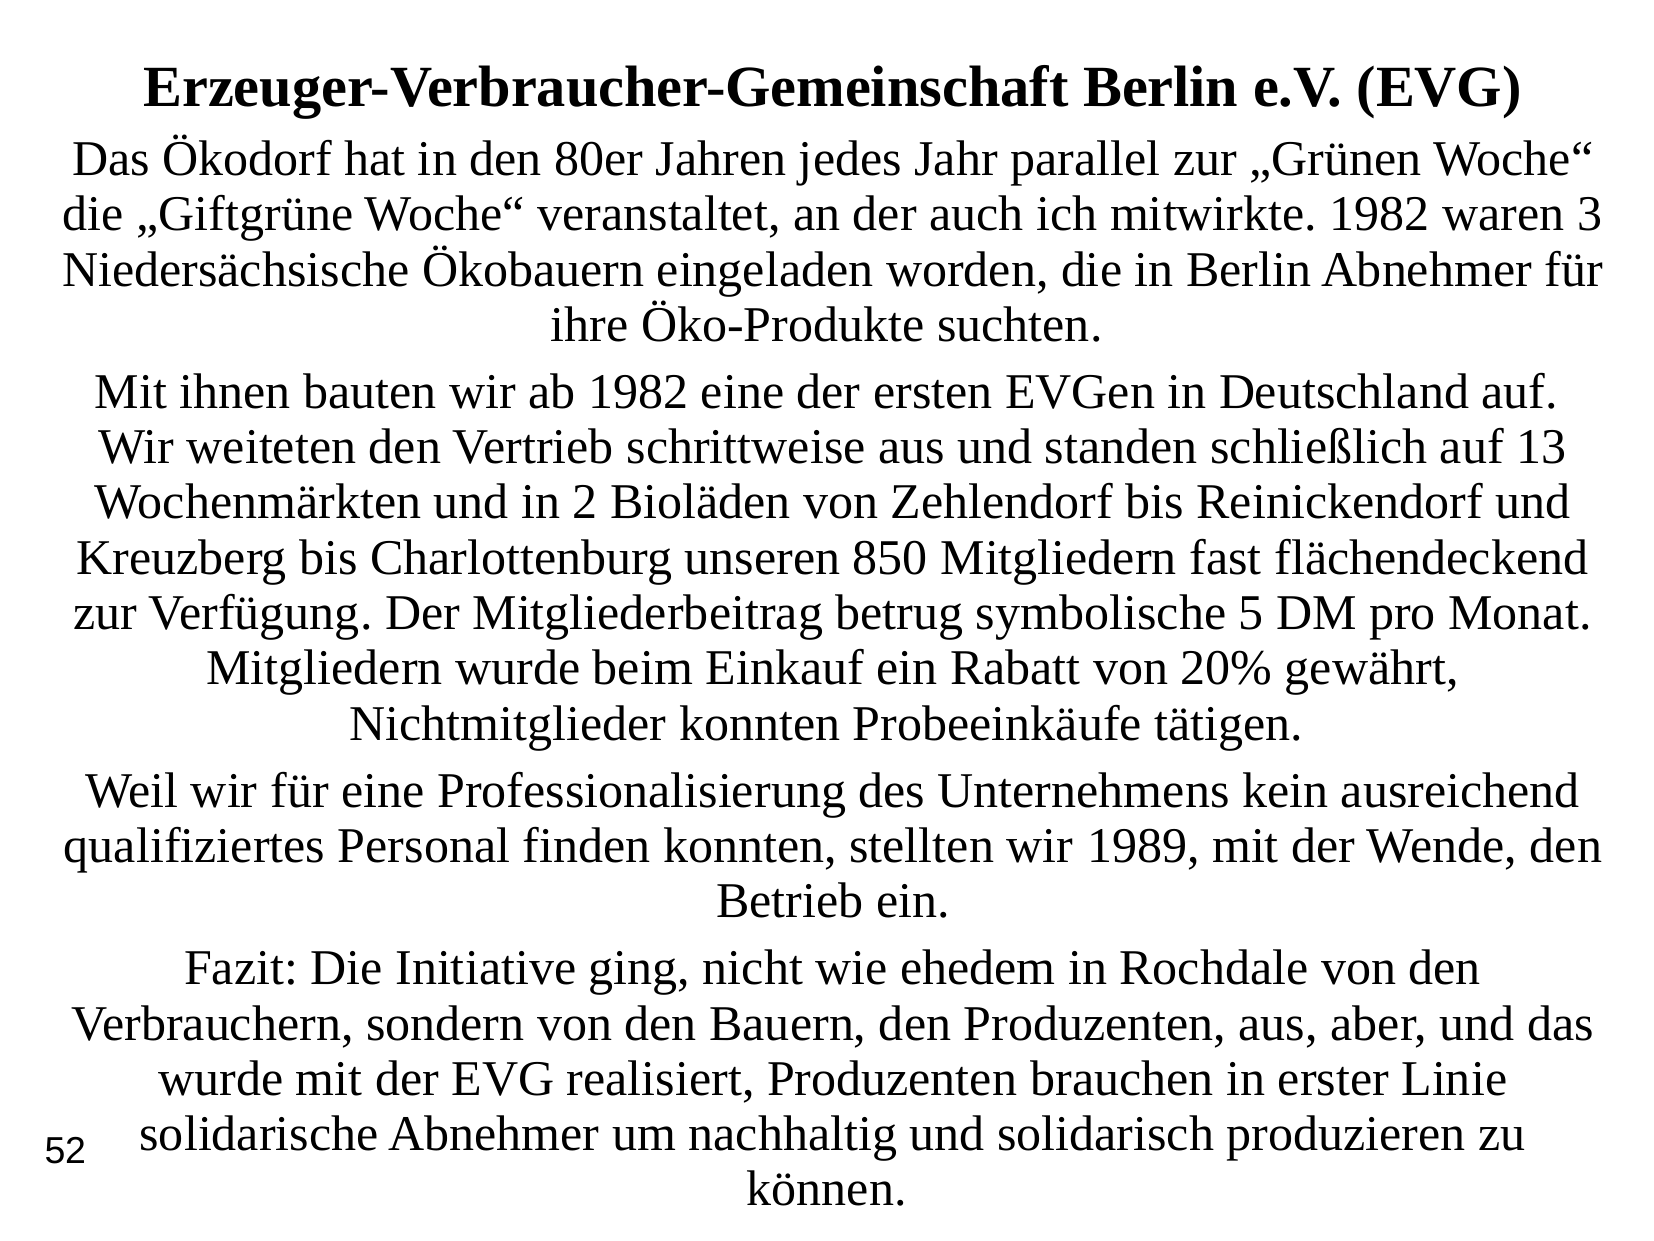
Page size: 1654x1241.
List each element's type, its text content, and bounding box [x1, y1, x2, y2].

text_box <Nummer> [29, 1122, 247, 1193]
text_box Erzeuger-Verbraucher-Gemeinschaft Berlin e.V. (EVG) Das Ökodorf hat in den 80er Jahren jedes Jahr parallel zur „Grünen Woche“ die „Giftgrüne Woche“ veranstaltet, an der auch ich mitwirkte. 1982 waren 3 Niedersächsische Ökobauern eingeladen worden, die in Berlin Abnehmer für ihre Öko-Produkte suchten. Mit ihnen bauten wir ab 1982 eine der ersten EVGen in Deutschland auf. Wir weiteten den Vertrieb schrittweise aus und standen schließlich auf 13 Wochenmärkten und in 2 Bioläden von Zehlendorf bis Reinickendorf und Kreuzberg bis Charlottenburg unseren 850 Mitgliedern fast flächendeckend zur Verfügung. Der Mitgliederbeitrag betrug symbolische 5 DM pro Monat. Mitgliedern wurde beim Einkauf ein Rabatt von 20% gewährt, Nichtmitglieder konnten Probeeinkäufe tätigen. Weil wir für eine Professionalisierung des Unternehmens kein ausreichend qualifiziertes Personal finden konnten, stellten wir 1989, mit der Wende, den Betrieb ein. Fazit: Die Initiative ging, nicht wie ehedem in Rochdale von den Verbrauchern, sondern von den Bauern, den Produzenten, aus, aber, und das wurde mit der EVG realisiert, Produzenten brauchen in erster Linie solidarische Abnehmer um nachhaltig und solidarisch produzieren zu können. [47, 47, 1625, 1225]
